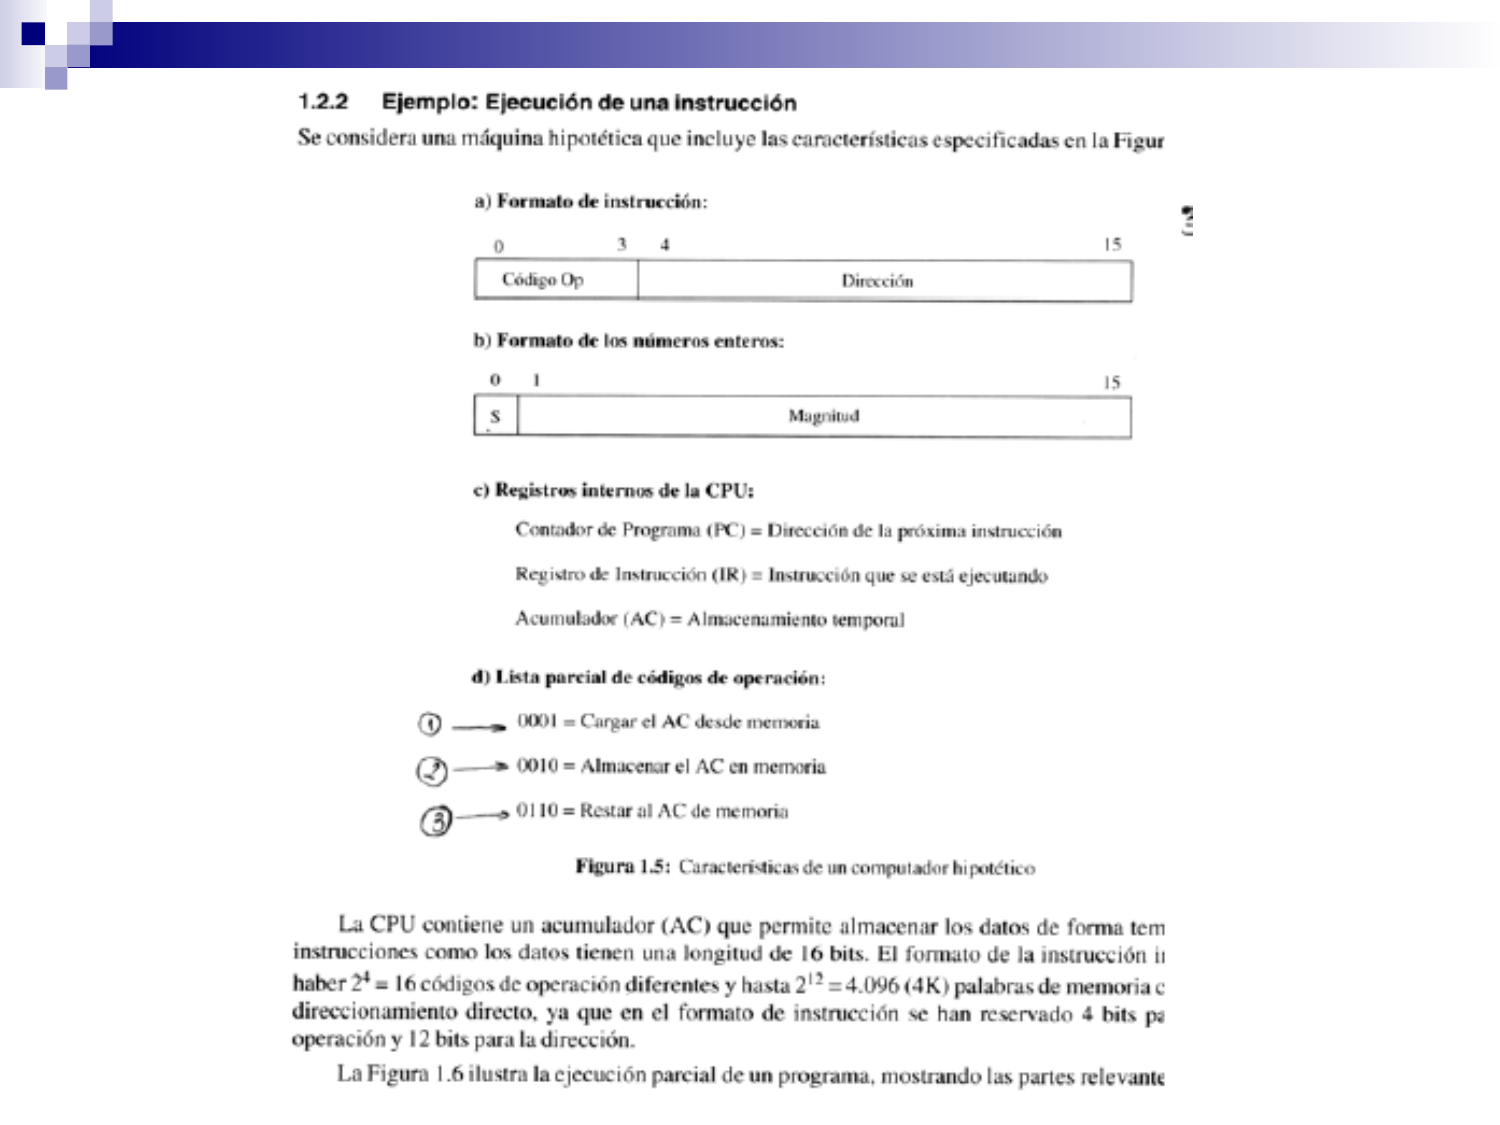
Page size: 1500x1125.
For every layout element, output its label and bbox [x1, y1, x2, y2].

picture [289, 90, 1193, 1125]
